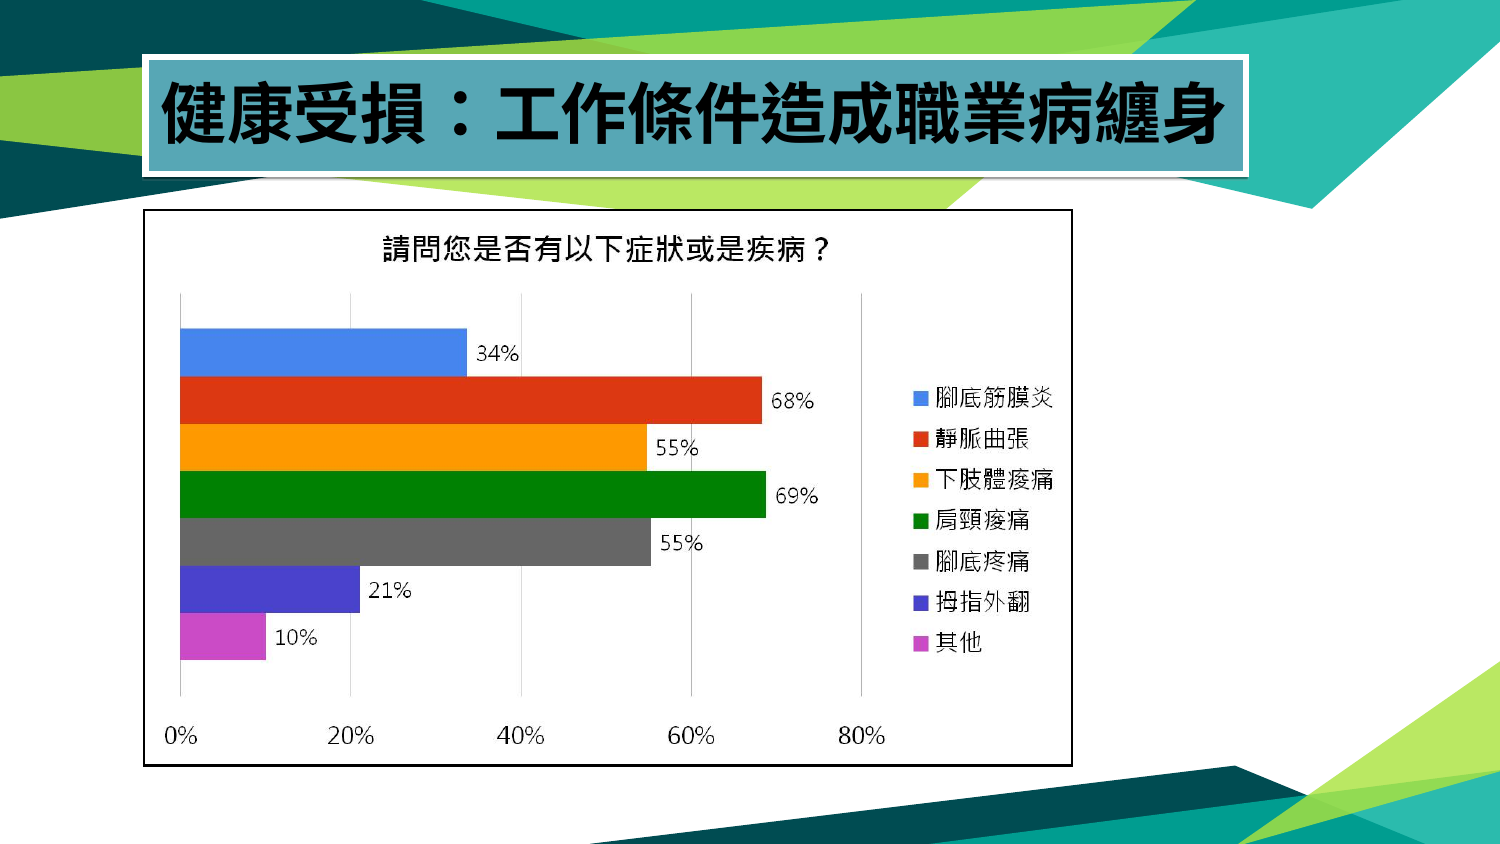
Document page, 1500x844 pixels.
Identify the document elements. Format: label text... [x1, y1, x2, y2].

title 健康受損：工作條件造成職業病纏身 [145, 56, 1247, 174]
picture [145, 210, 1071, 765]
